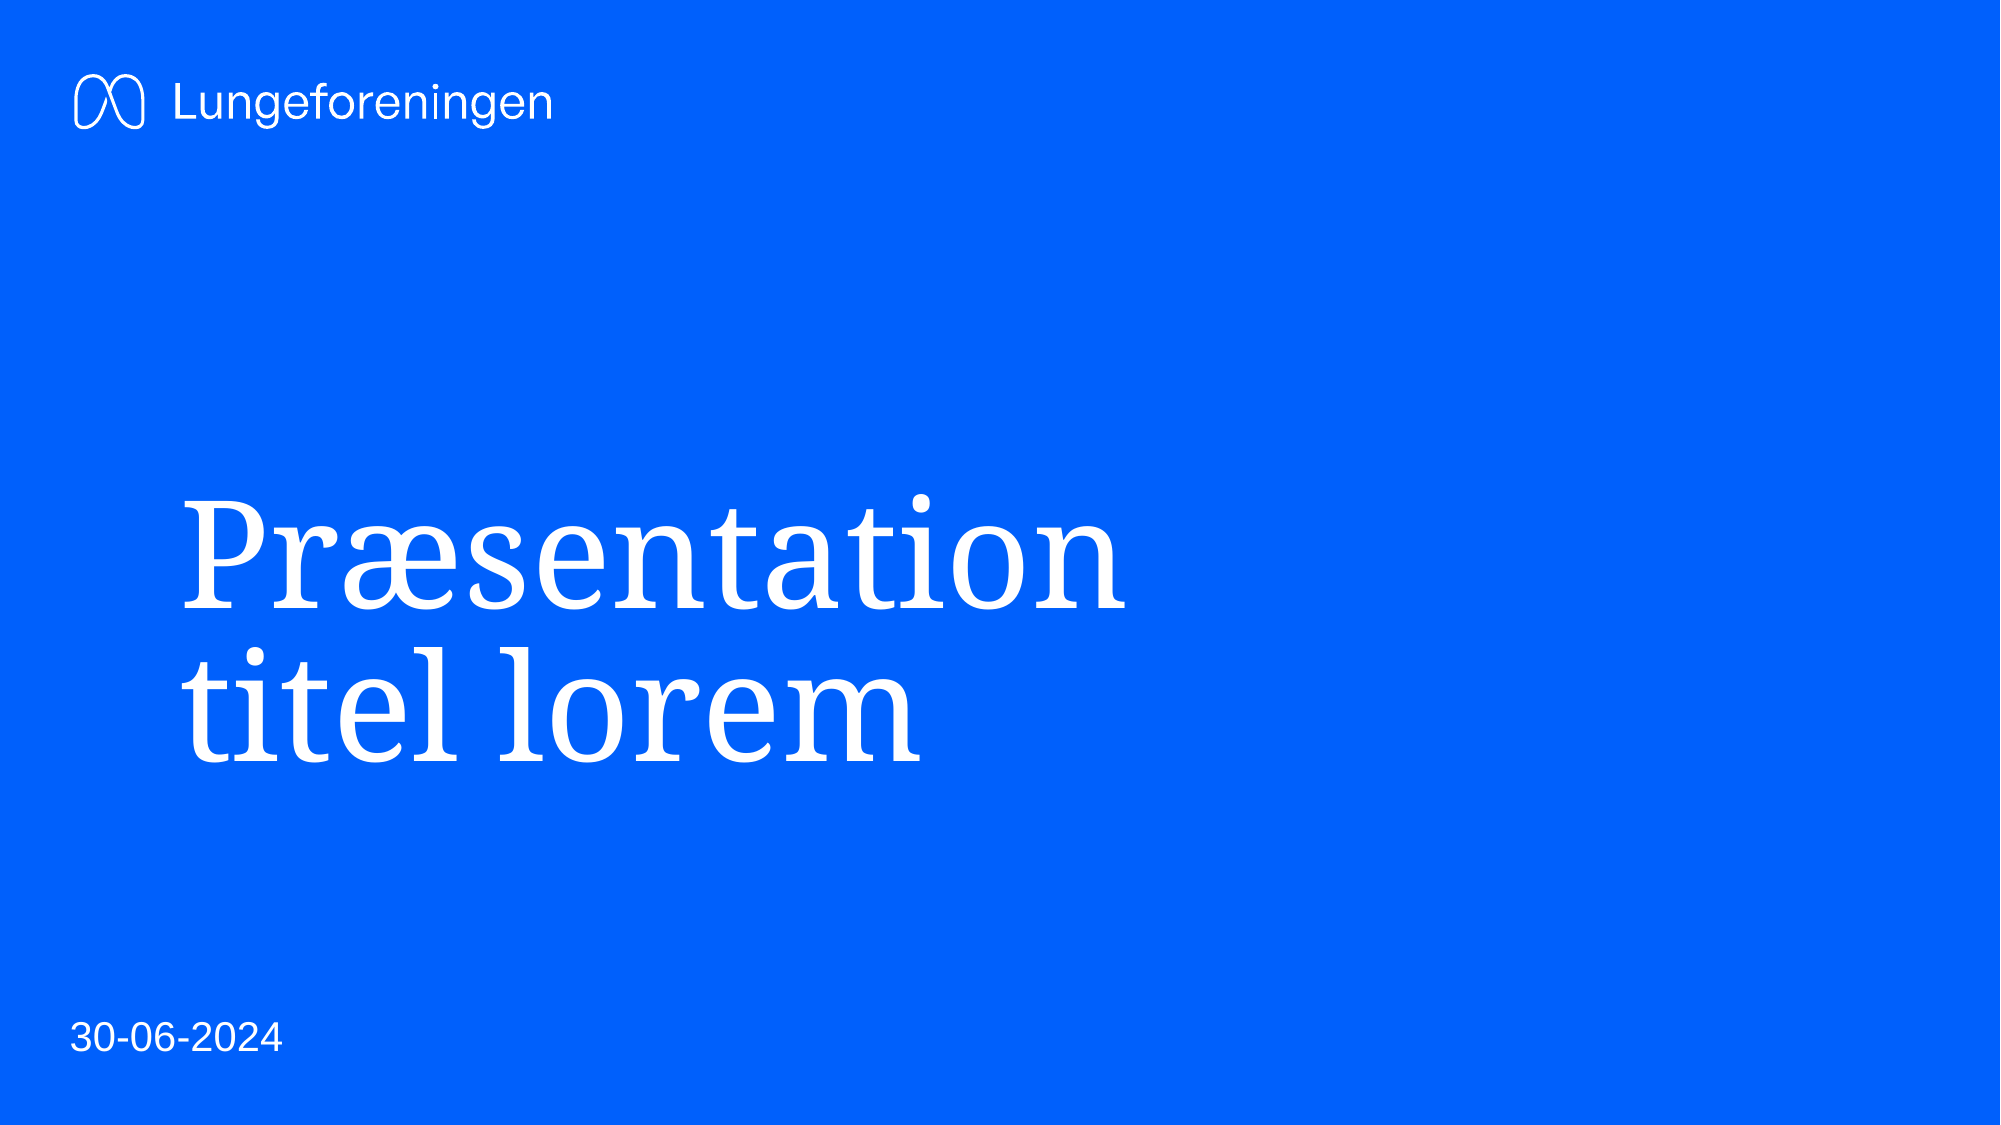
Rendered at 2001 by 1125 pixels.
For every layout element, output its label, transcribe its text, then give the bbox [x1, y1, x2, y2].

title Præsentation titel lorem [164, 478, 1455, 771]
text_box 30-06-2024 [54, 981, 505, 1088]
